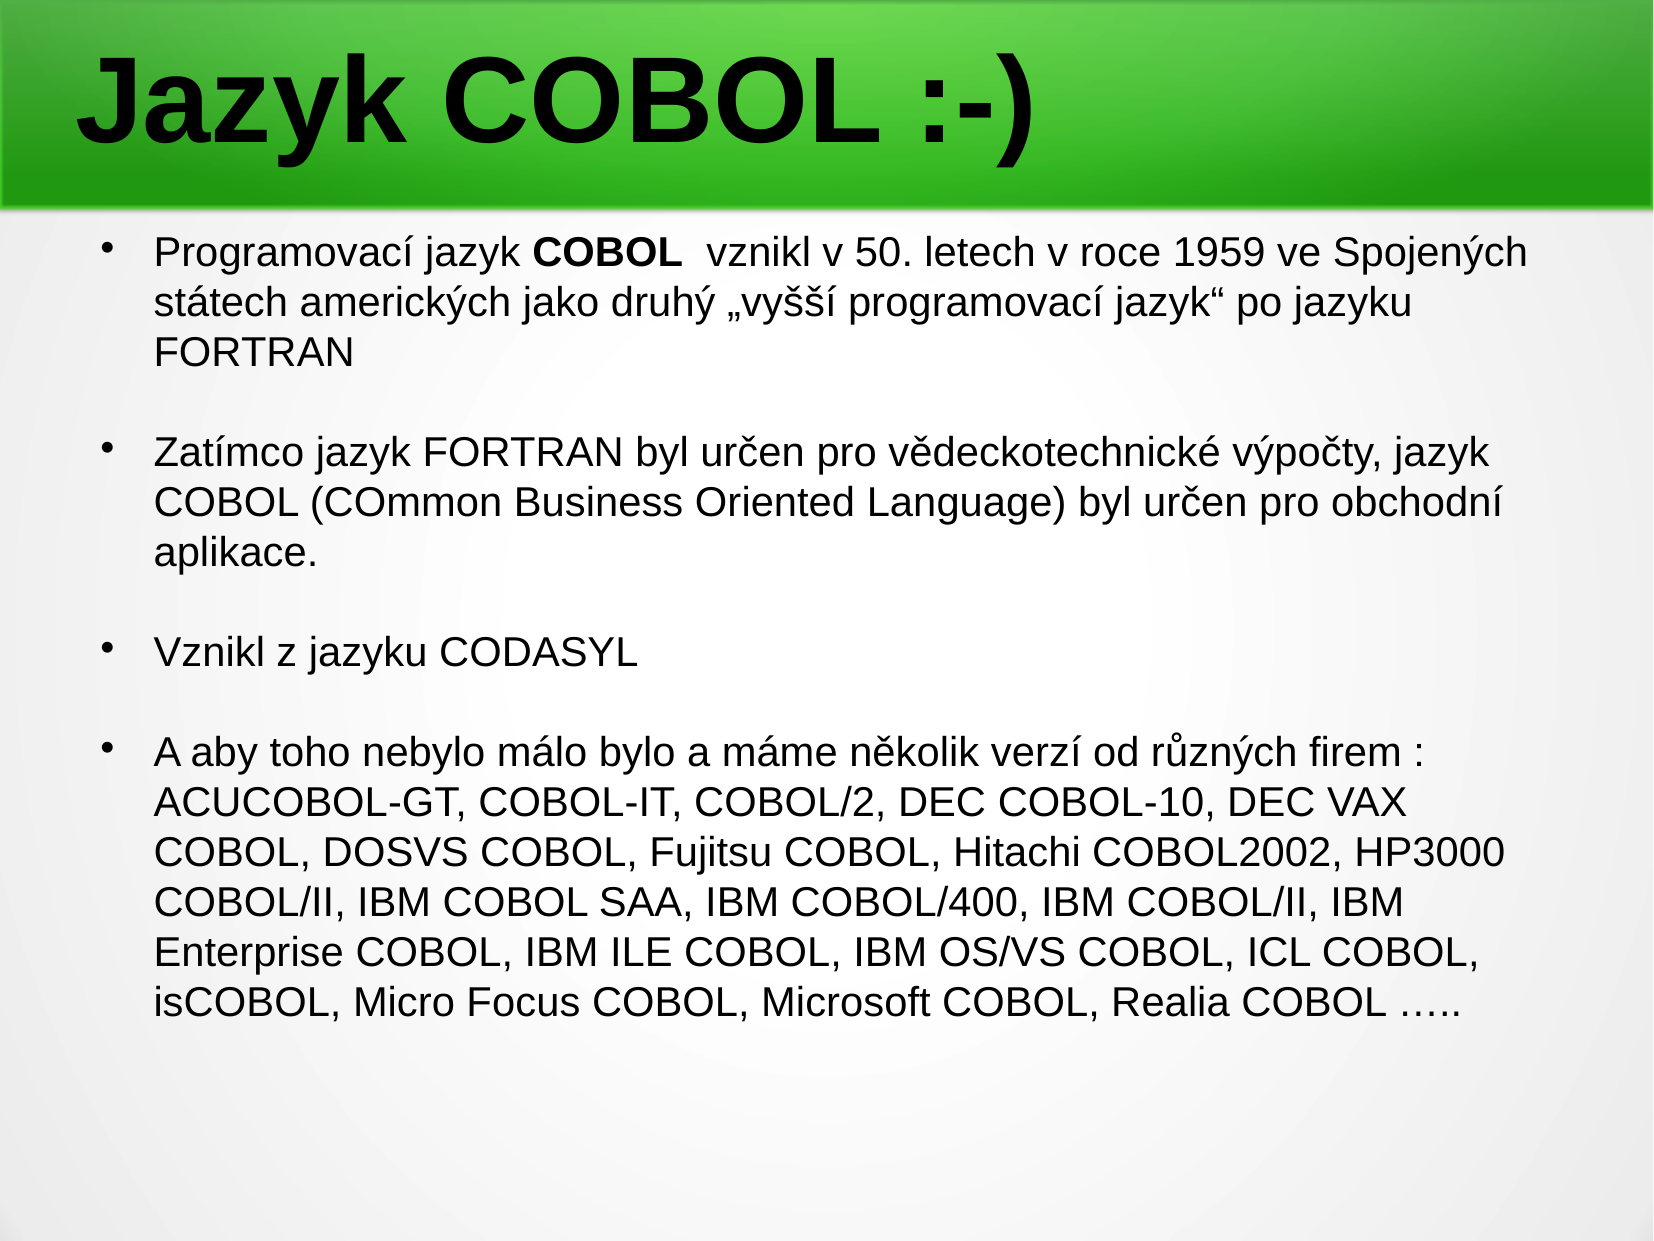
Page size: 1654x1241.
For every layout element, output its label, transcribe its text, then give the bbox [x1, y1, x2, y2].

text_box Jazyk COBOL :-) [74, 30, 1564, 304]
text_box Programovací jazyk COBOL vznikl v 50. letech v roce 1959 ve Spojených státech amerických jako druhý „vyšší programovací jazyk“ po jazyku FORTRAN Zatímco jazyk FORTRAN byl určen pro vědeckotechnické výpočty, jazyk COBOL (COmmon Business Oriented Language) byl určen pro obchodní aplikace. Vznikl z jazyku CODASYL A aby toho nebylo málo bylo a máme několik verzí od různých firem : ACUCOBOL-GT, COBOL-IT, COBOL/2, DEC COBOL-10, DEC VAX COBOL, DOSVS COBOL, Fujitsu COBOL, Hitachi COBOL2002, HP3000 COBOL/II, IBM COBOL SAA, IBM COBOL/400, IBM COBOL/II, IBM Enterprise COBOL, IBM ILE COBOL, IBM OS/VS COBOL, ICL COBOL, isCOBOL, Micro Focus COBOL, Microsoft COBOL, Realia COBOL ….. [82, 224, 1571, 1200]
picture [0, 0, 1654, 1241]
